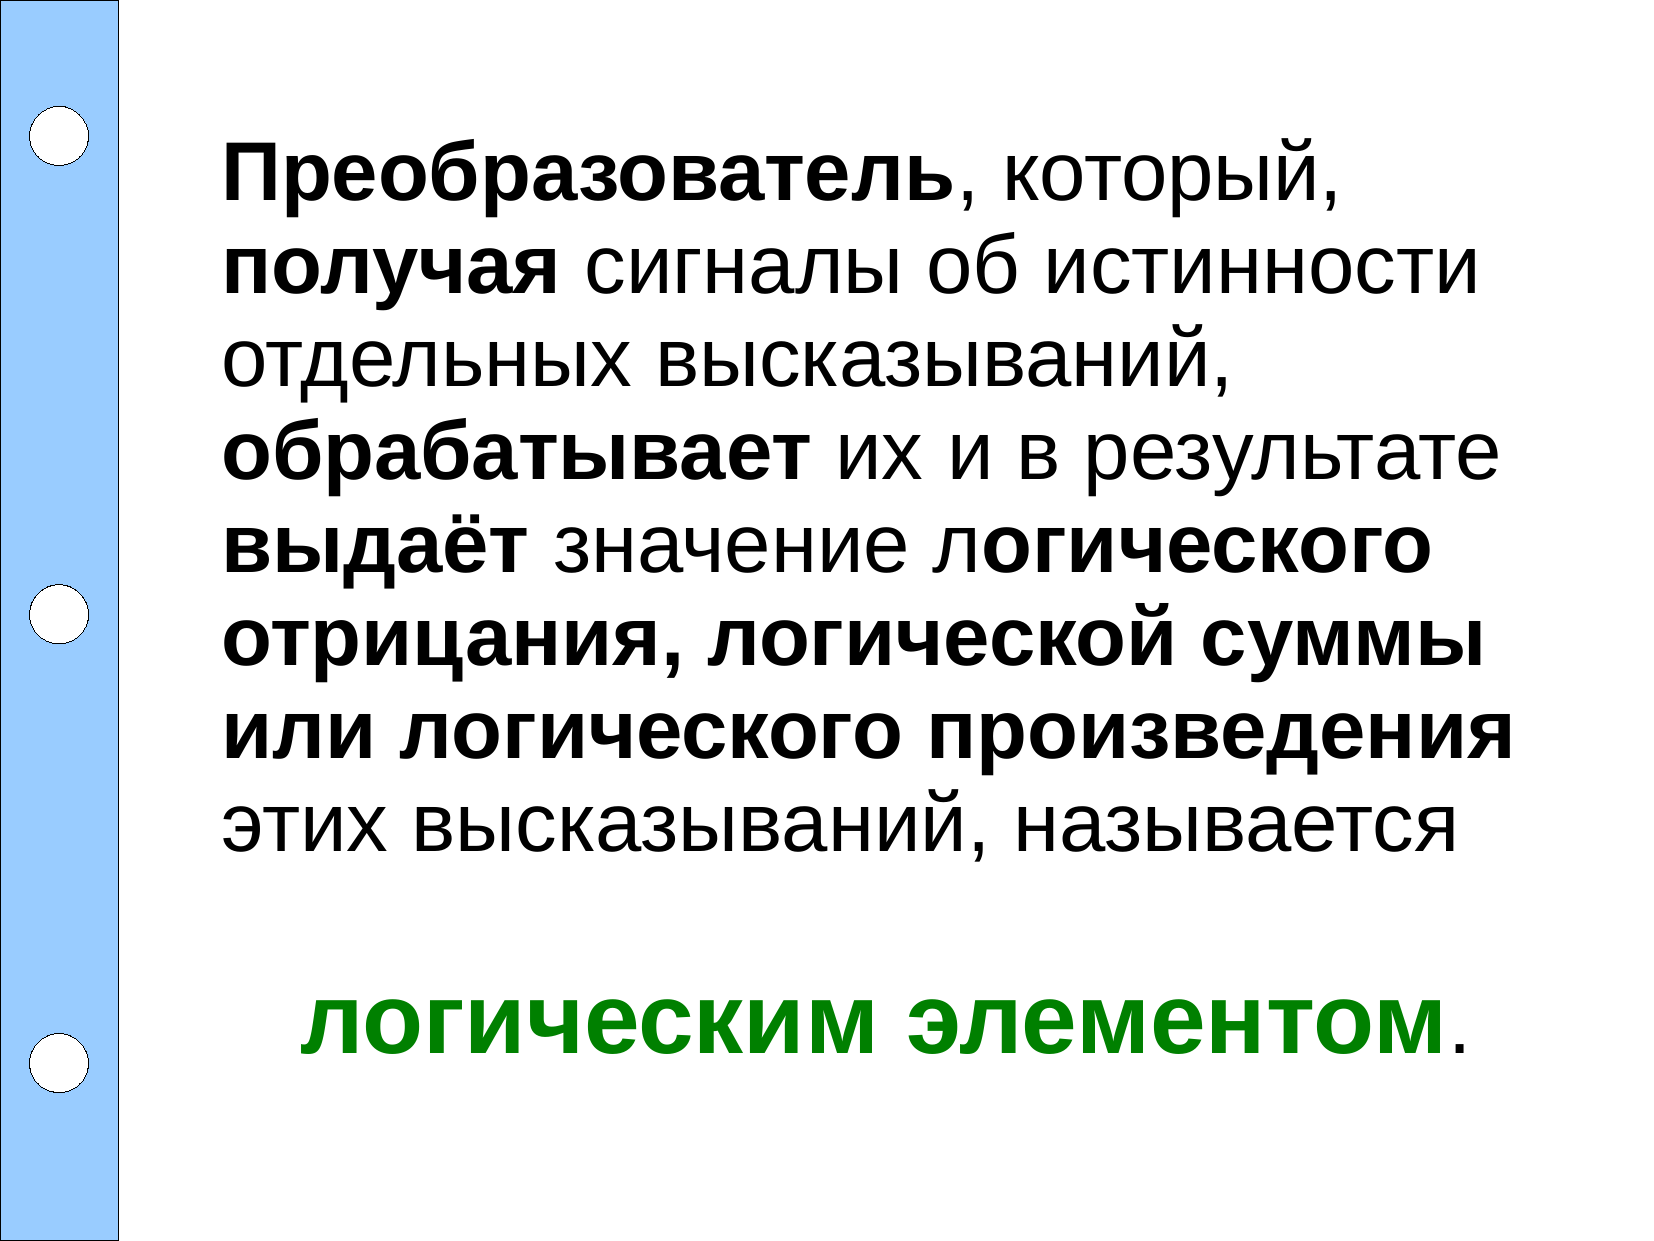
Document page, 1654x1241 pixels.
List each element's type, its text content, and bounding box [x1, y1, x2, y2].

text_box Преобразователь, который, получая сигналы об истинности отдельных высказываний, обрабатывает их и в результате выдаёт значение логического отрицания, логической суммы или логического произведения этих высказываний, называется логическим элементом. [206, 118, 1565, 1082]
text_box [0, 0, 119, 1241]
